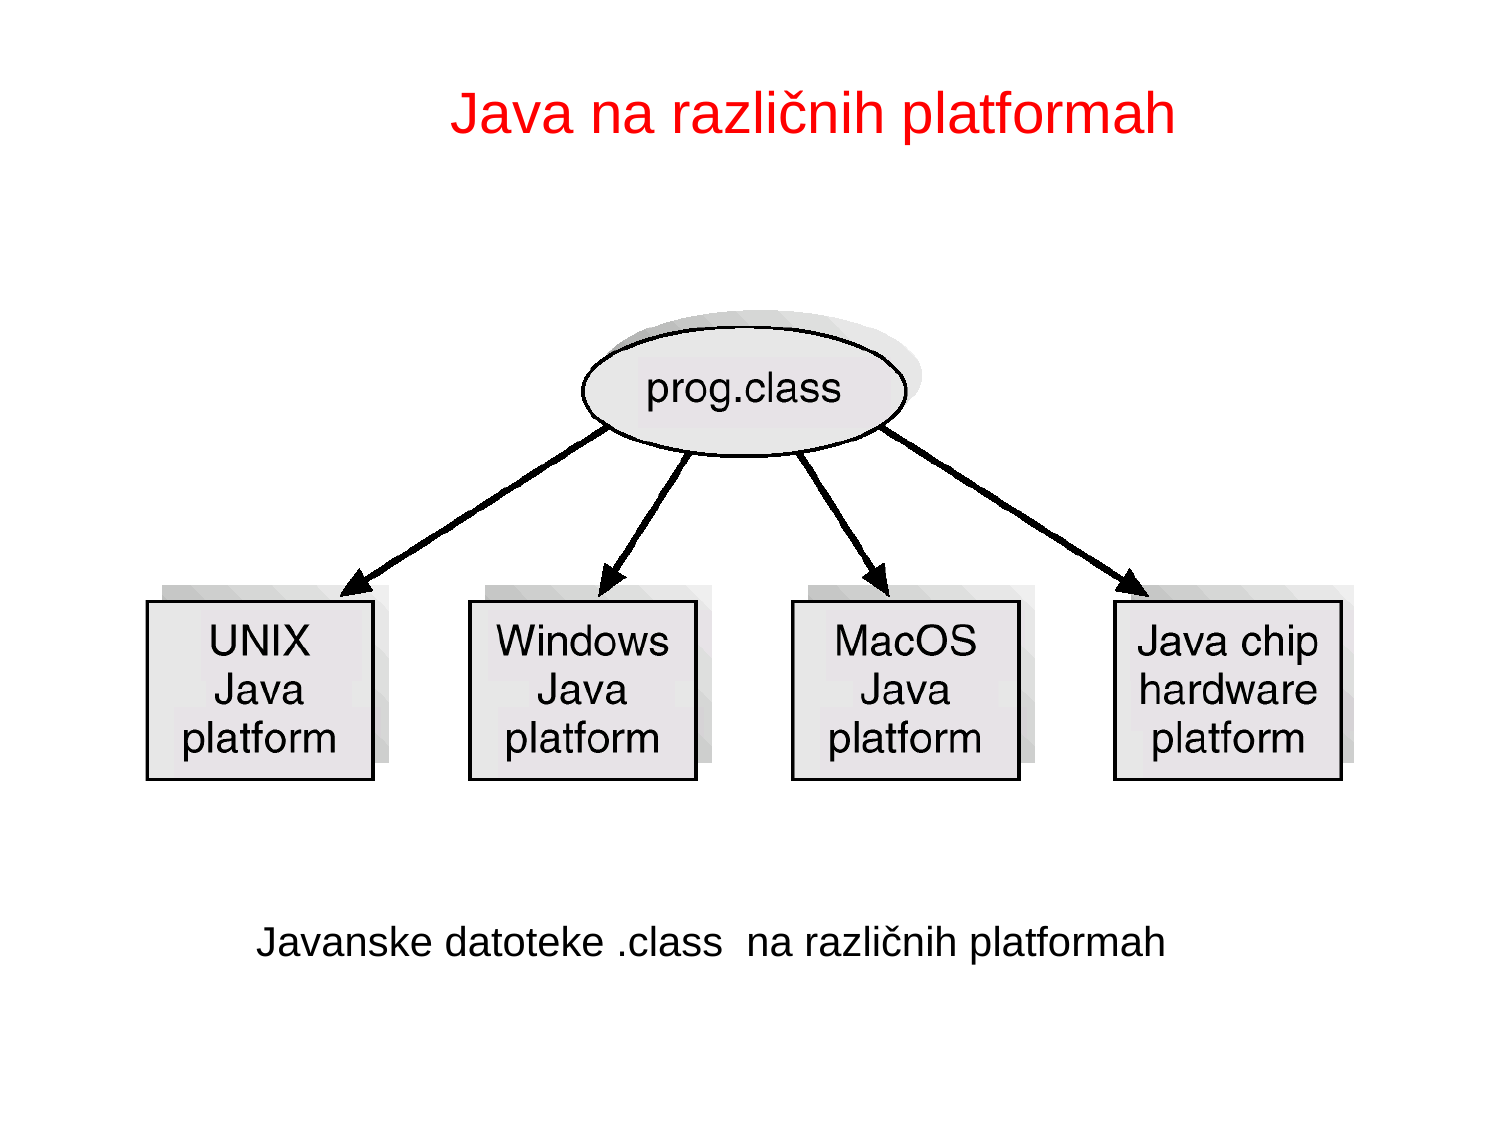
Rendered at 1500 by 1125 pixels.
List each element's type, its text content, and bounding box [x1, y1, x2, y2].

title Java na različnih platformah [128, 67, 1500, 153]
picture [145, 308, 1354, 783]
text_box Javanske datoteke .class na različnih platformah [241, 907, 1182, 973]
